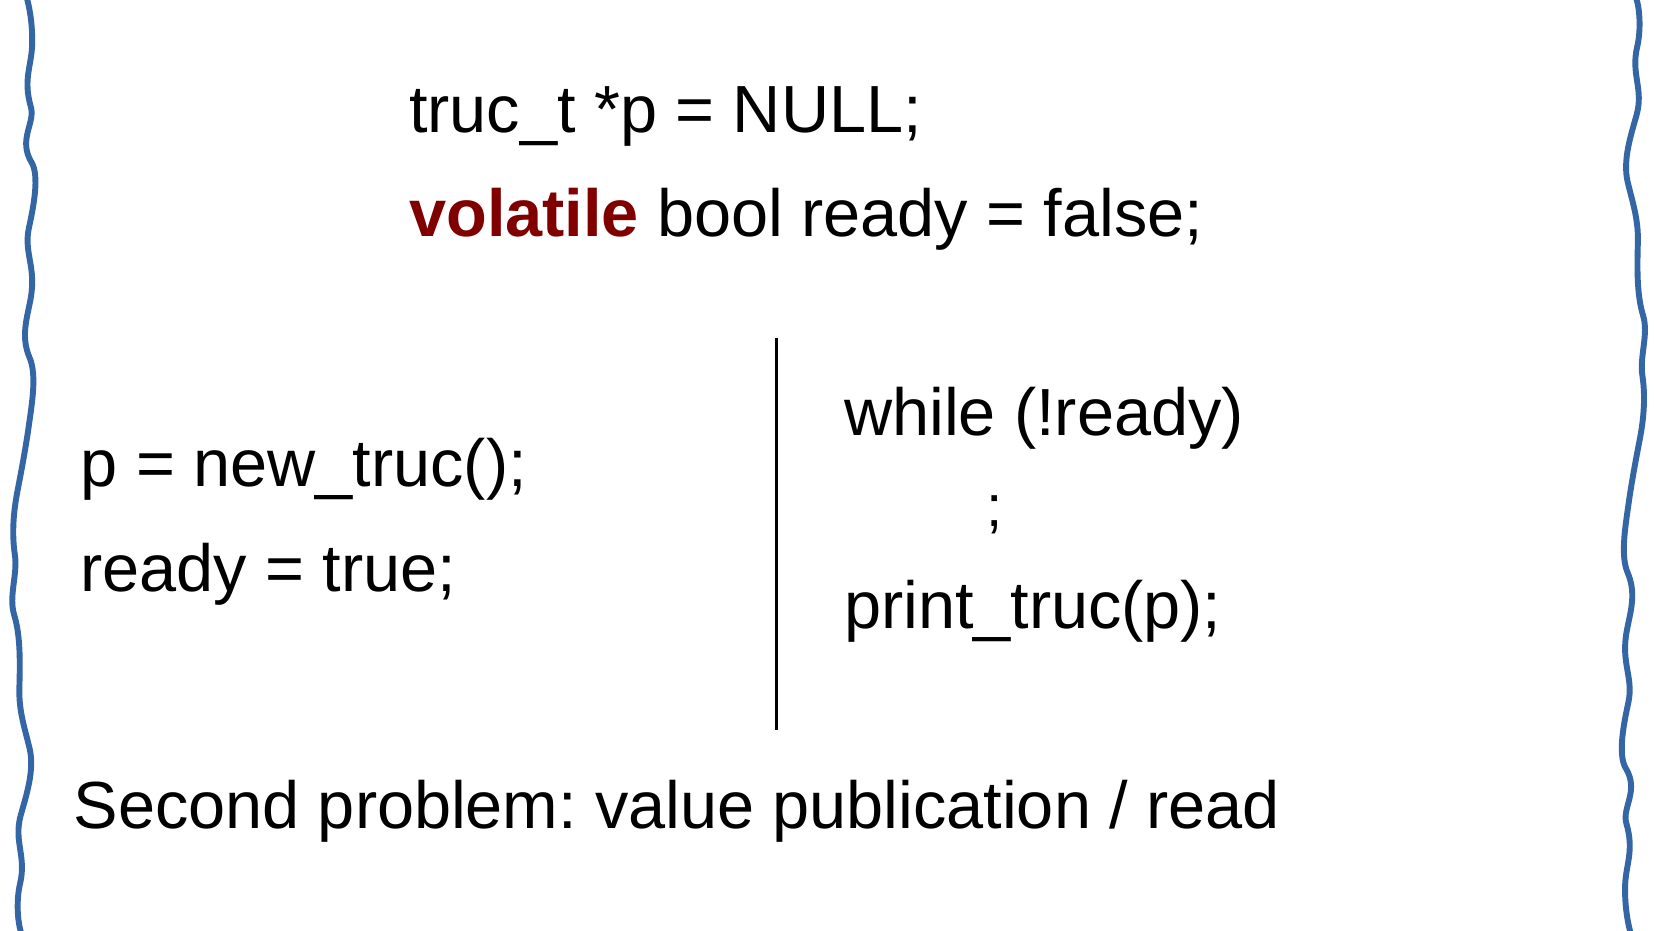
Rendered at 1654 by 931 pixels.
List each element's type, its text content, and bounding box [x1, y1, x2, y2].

list while (!ready) ; print_truc(p); [844, 270, 1571, 768]
list p = new_truc(); ready = true; [80, 217, 807, 758]
list truc_t *p = NULL; volatile bool ready = false; [409, 71, 1346, 319]
list Second problem: value publication / read [73, 768, 1580, 870]
